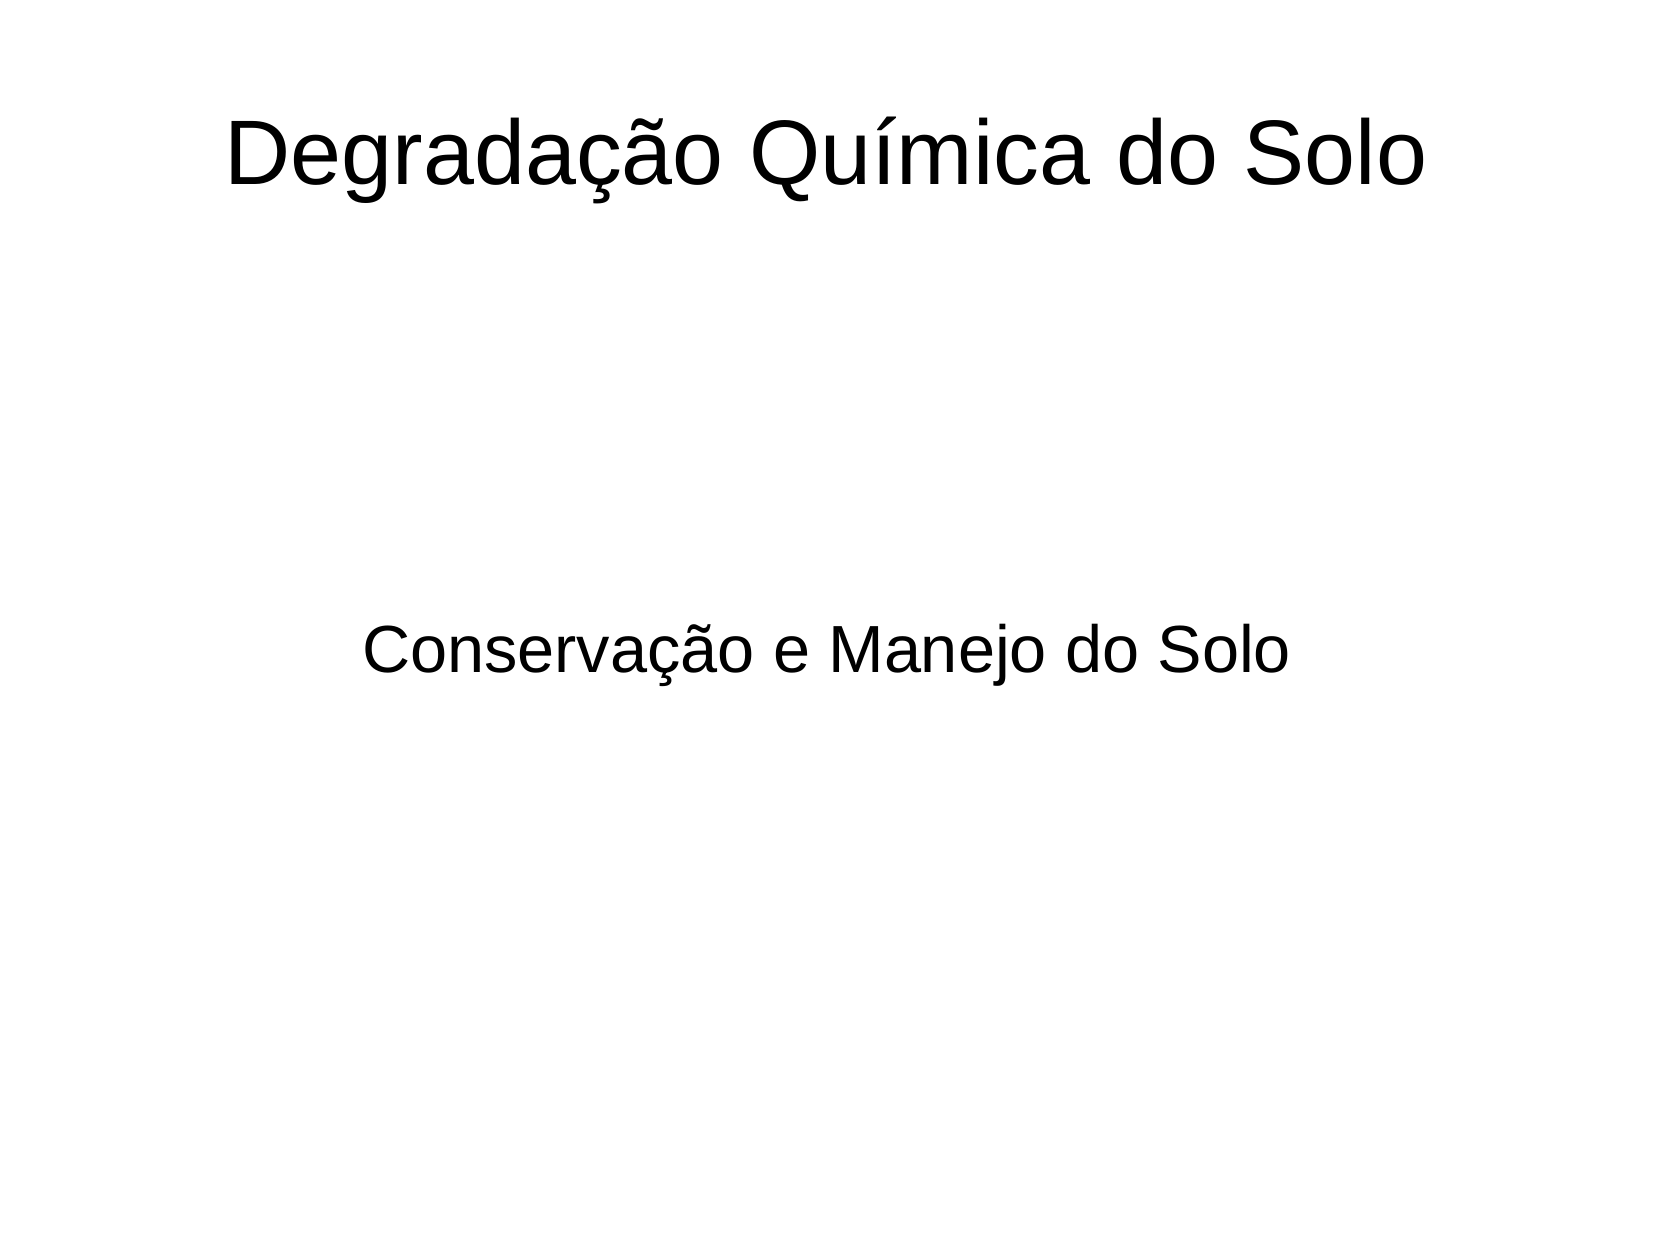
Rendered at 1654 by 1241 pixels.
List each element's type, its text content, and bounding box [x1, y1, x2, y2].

subtitle Conservação e Manejo do Solo [82, 290, 1571, 1010]
title Degradação Química do Solo [82, 49, 1571, 257]
